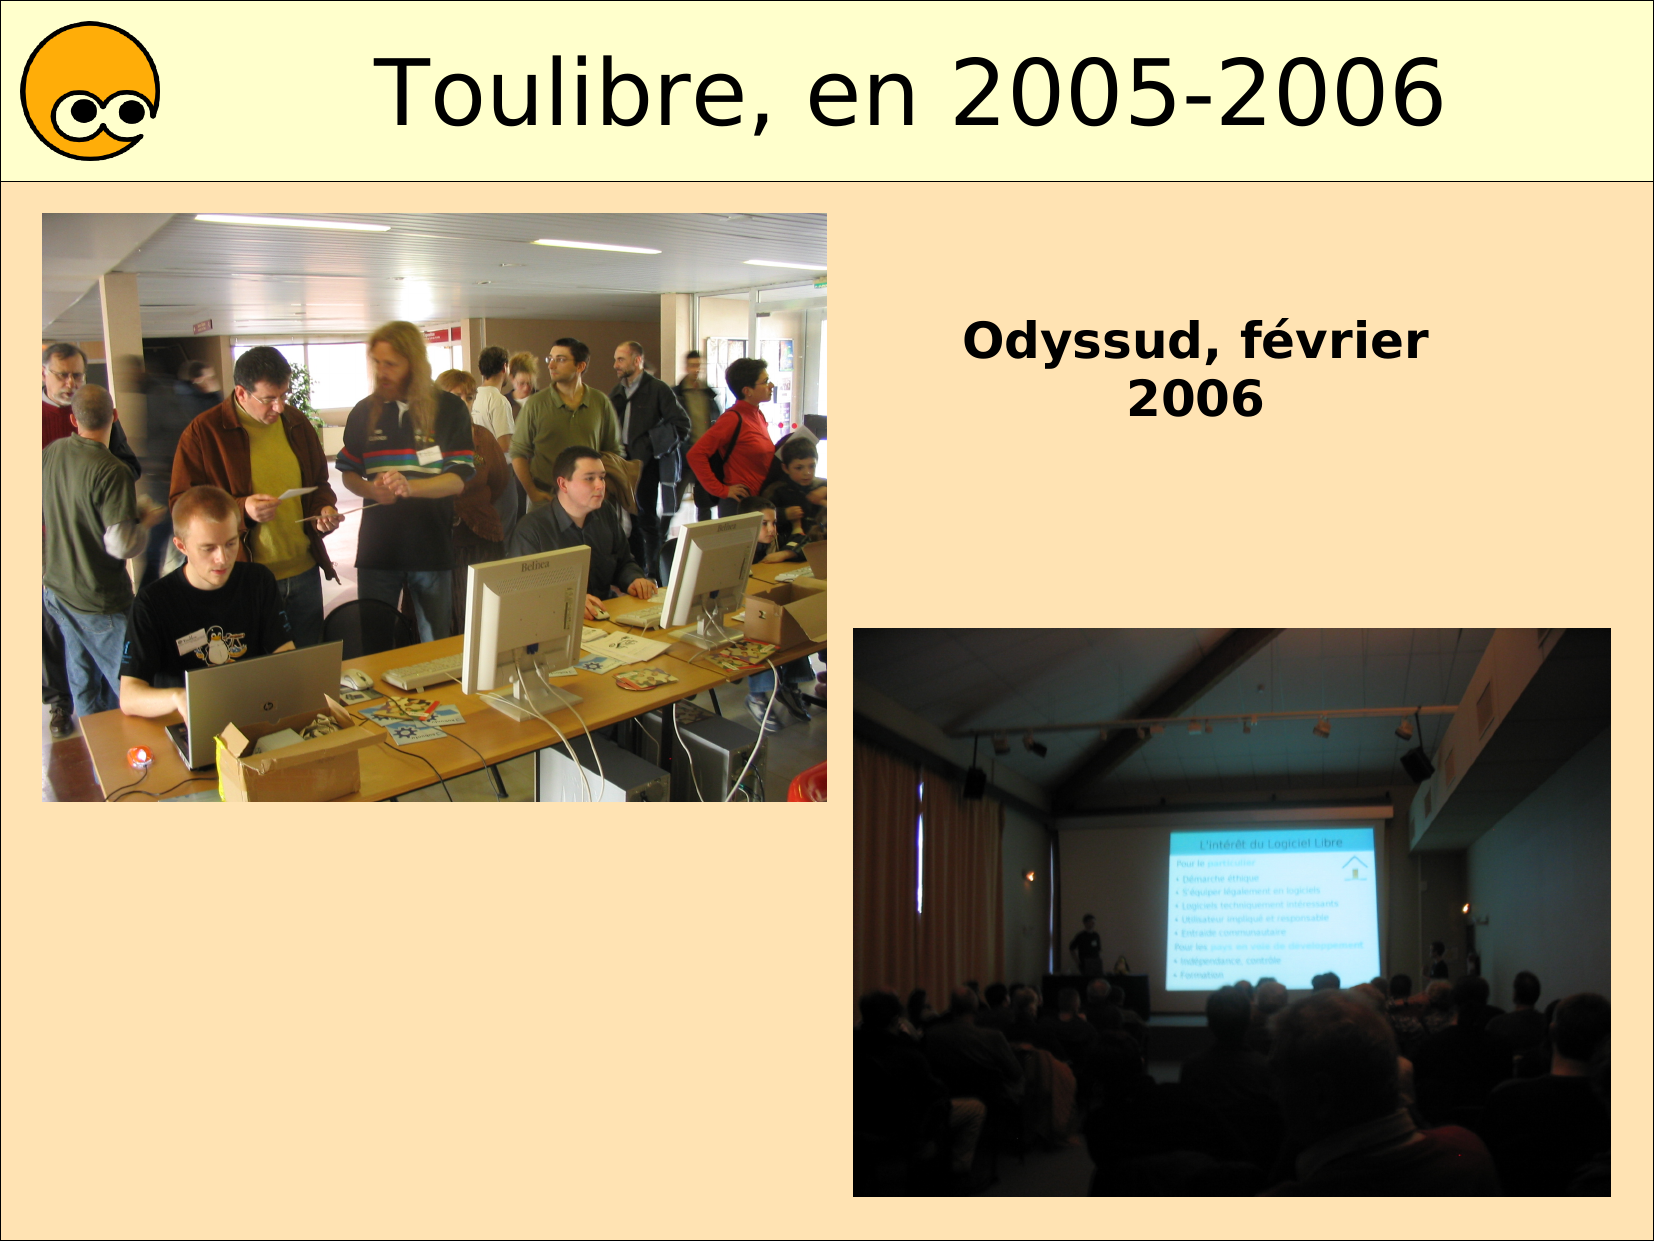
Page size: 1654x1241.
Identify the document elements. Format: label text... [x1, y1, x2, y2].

title Toulibre, en 2005-2006 [203, 39, 1620, 147]
text_box Odyssud, février 2006 [937, 304, 1455, 436]
picture [20, 21, 160, 161]
picture [42, 213, 827, 802]
picture [853, 628, 1611, 1197]
